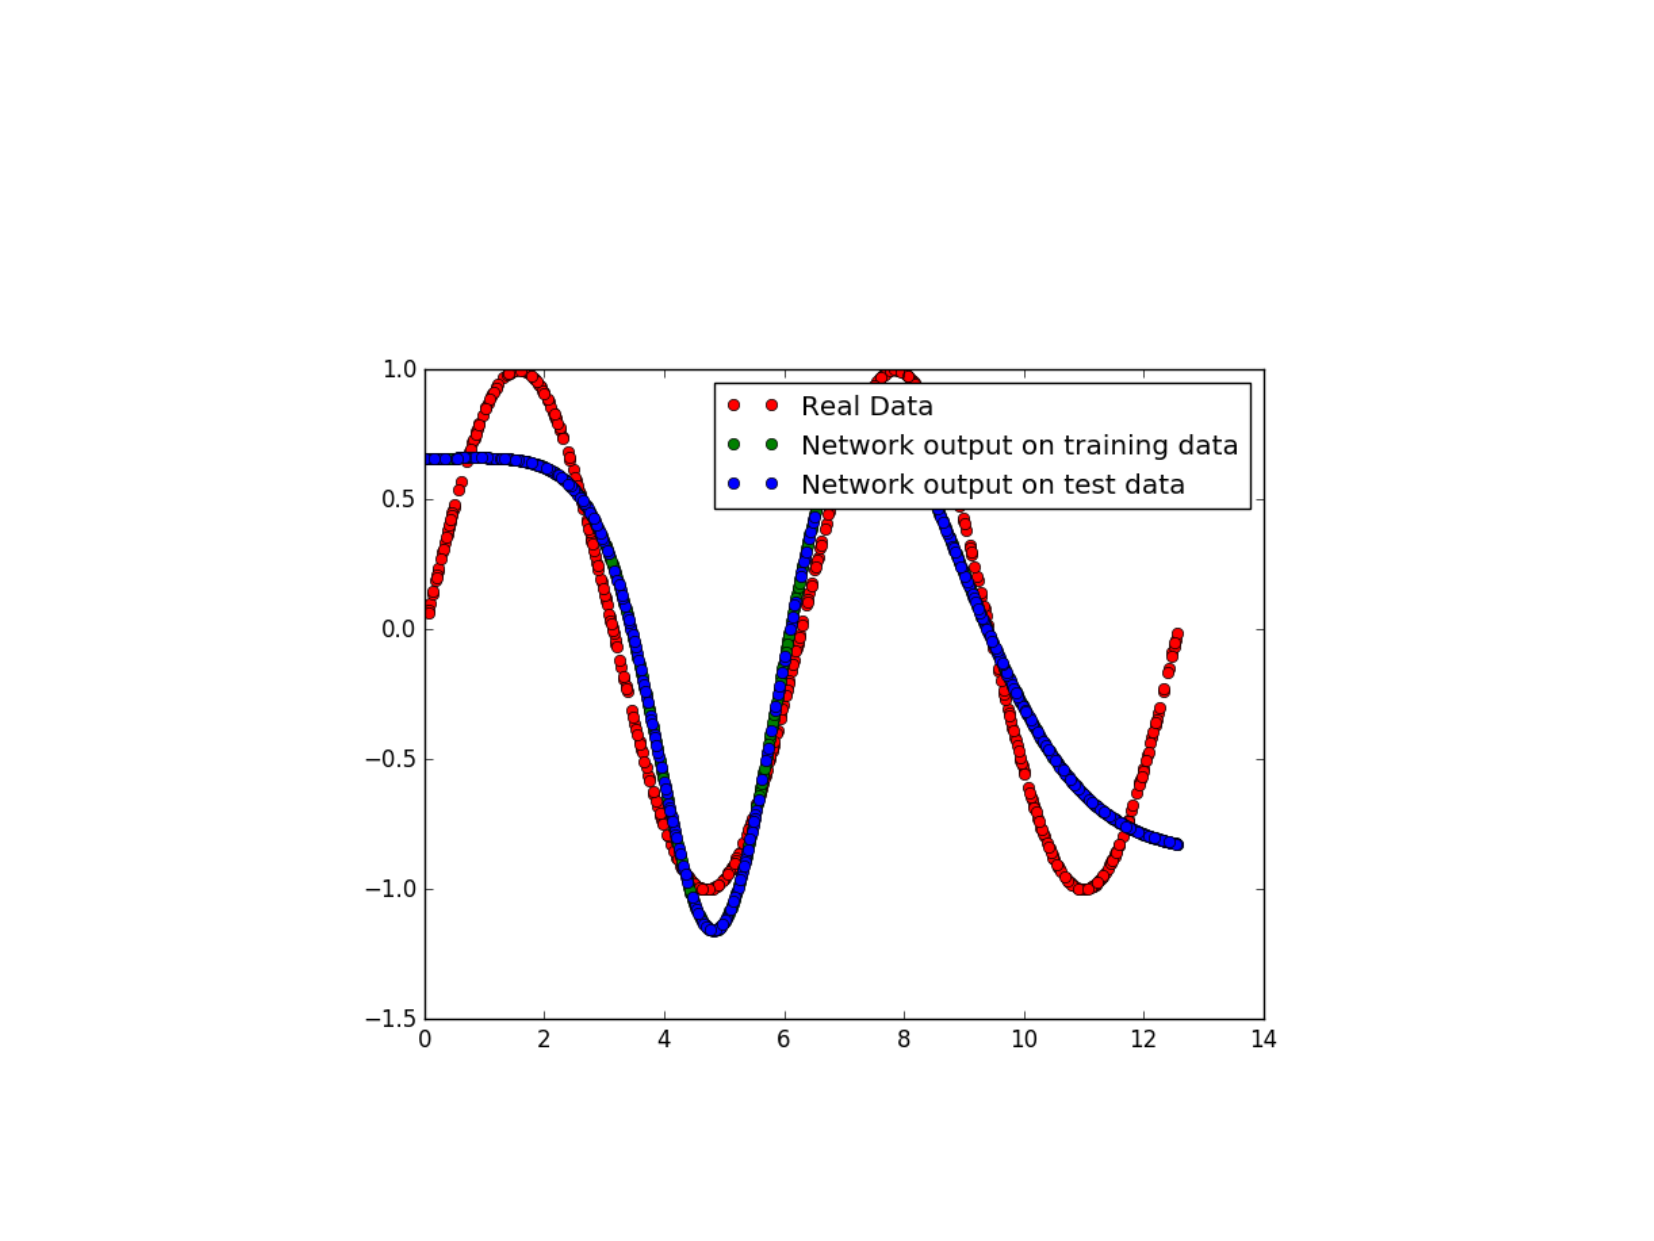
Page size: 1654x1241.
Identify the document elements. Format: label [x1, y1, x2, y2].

picture [349, 345, 1291, 1066]
